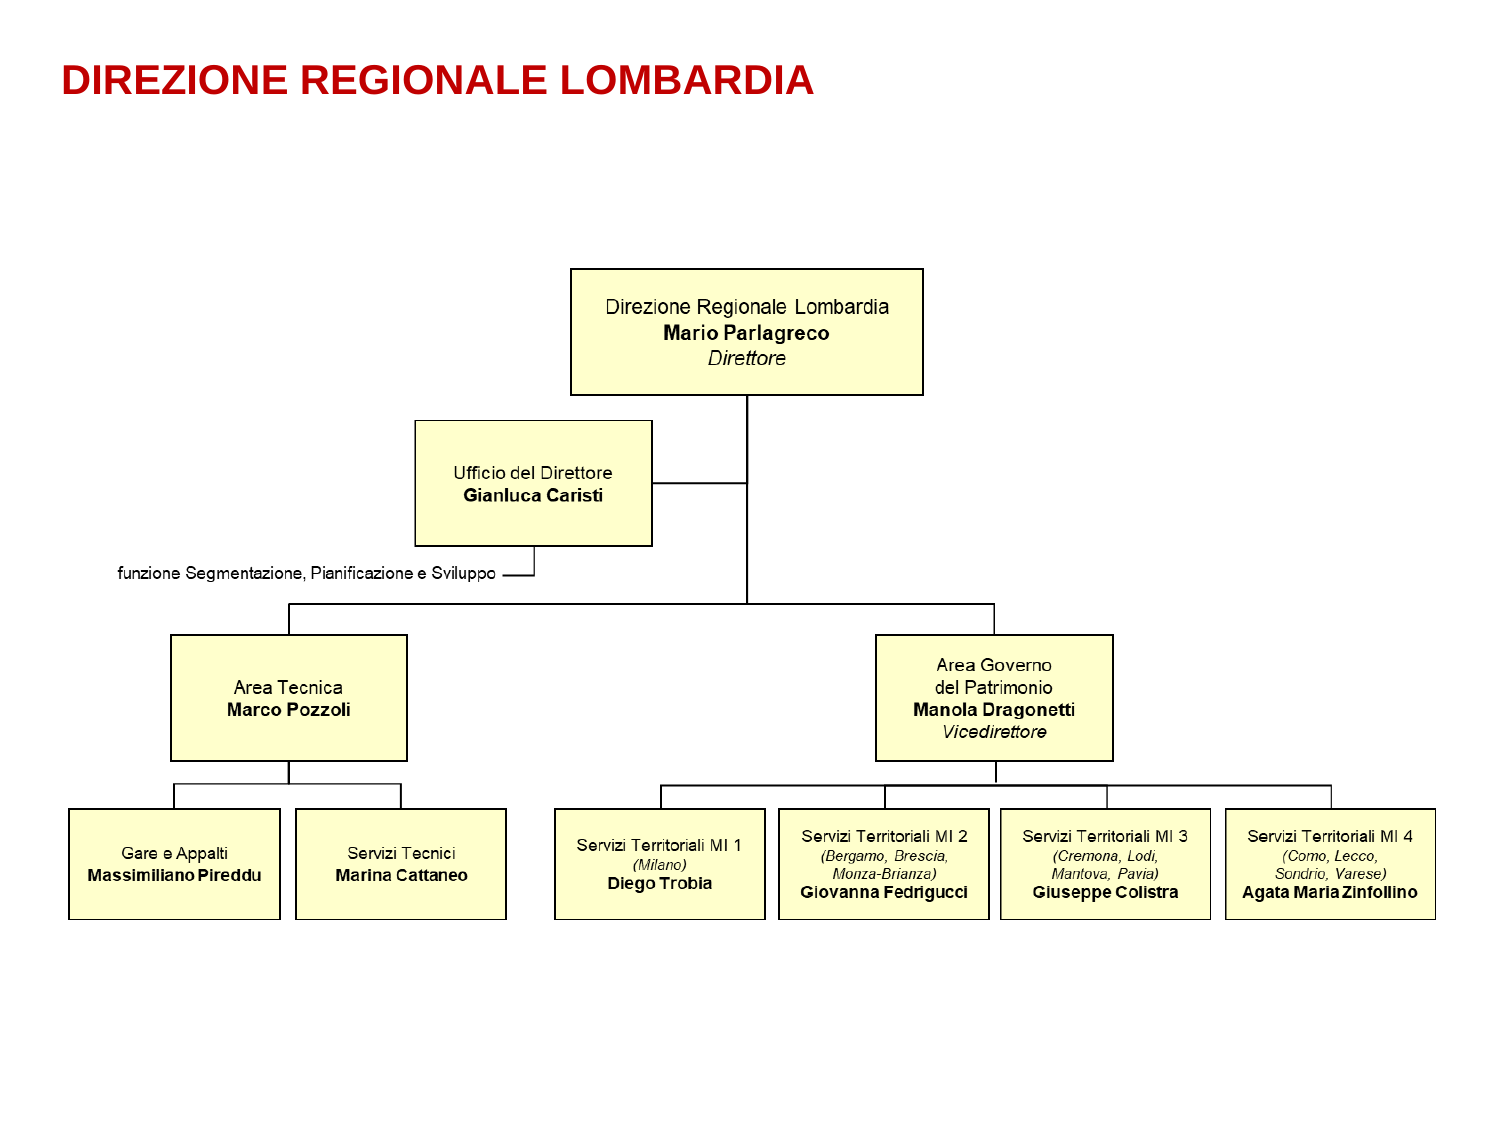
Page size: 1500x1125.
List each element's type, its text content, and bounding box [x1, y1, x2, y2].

text_box DIREZIONE REGIONALE LOMBARDIA [46, 45, 1387, 128]
picture [68, 268, 1436, 920]
